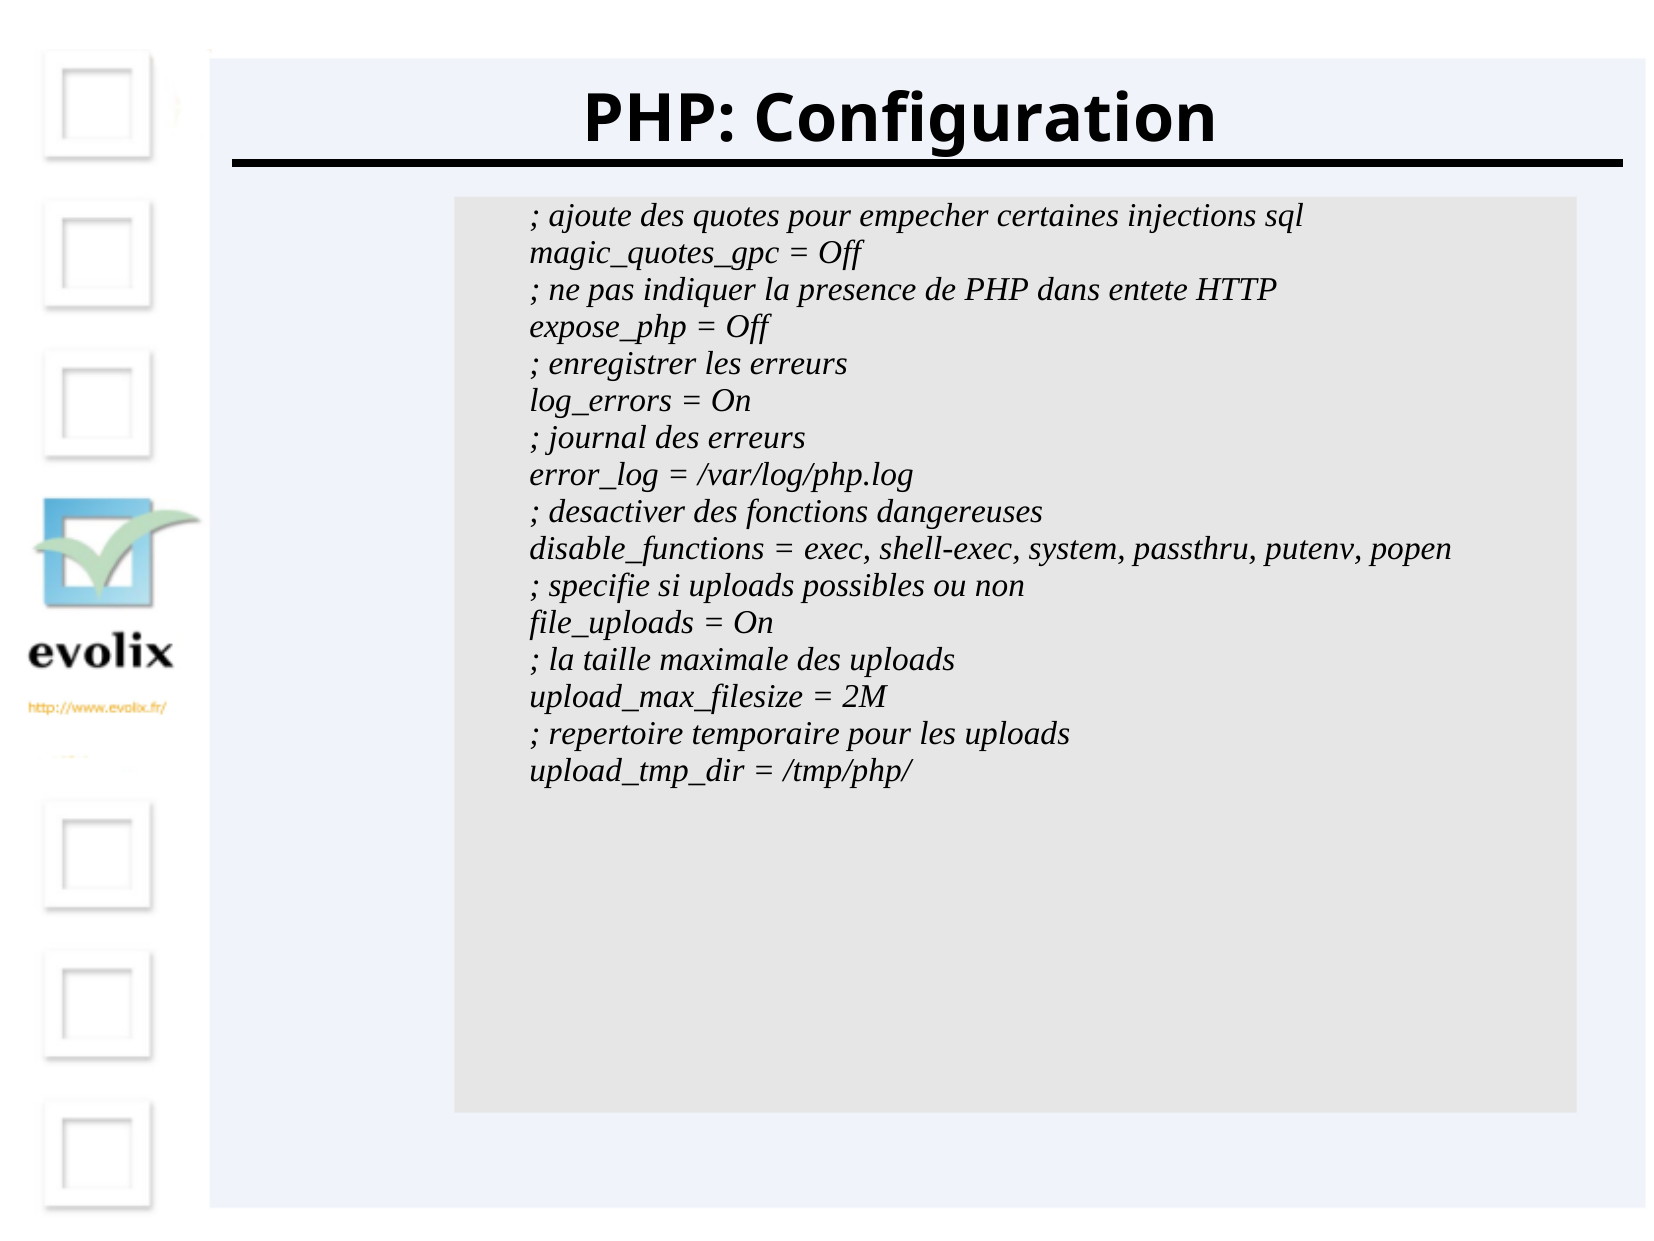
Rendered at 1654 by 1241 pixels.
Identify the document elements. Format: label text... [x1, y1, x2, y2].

picture [0, 49, 1654, 1218]
text_box ; ajoute des quotes pour empecher certaines injections sql magic_quotes_gpc = Off ; ne pas indiquer la presence de PHP dans entete HTTP expose_php = Off ; enregistrer les erreurs log_errors = On ; journal des erreurs error_log = /var/log/php.log ; desactiver des fonctions dangereuses disable_functions = exec, shell-exec, system, passthru, putenv, popen ; specifie si uploads possibles ou non file_uploads = On ; la taille maximale des uploads upload_max_filesize = 2M ; repertoire temporaire pour les uploads upload_tmp_dir = /tmp/php/ [454, 196, 1577, 1113]
title PHP: Configuration [413, 11, 1388, 221]
